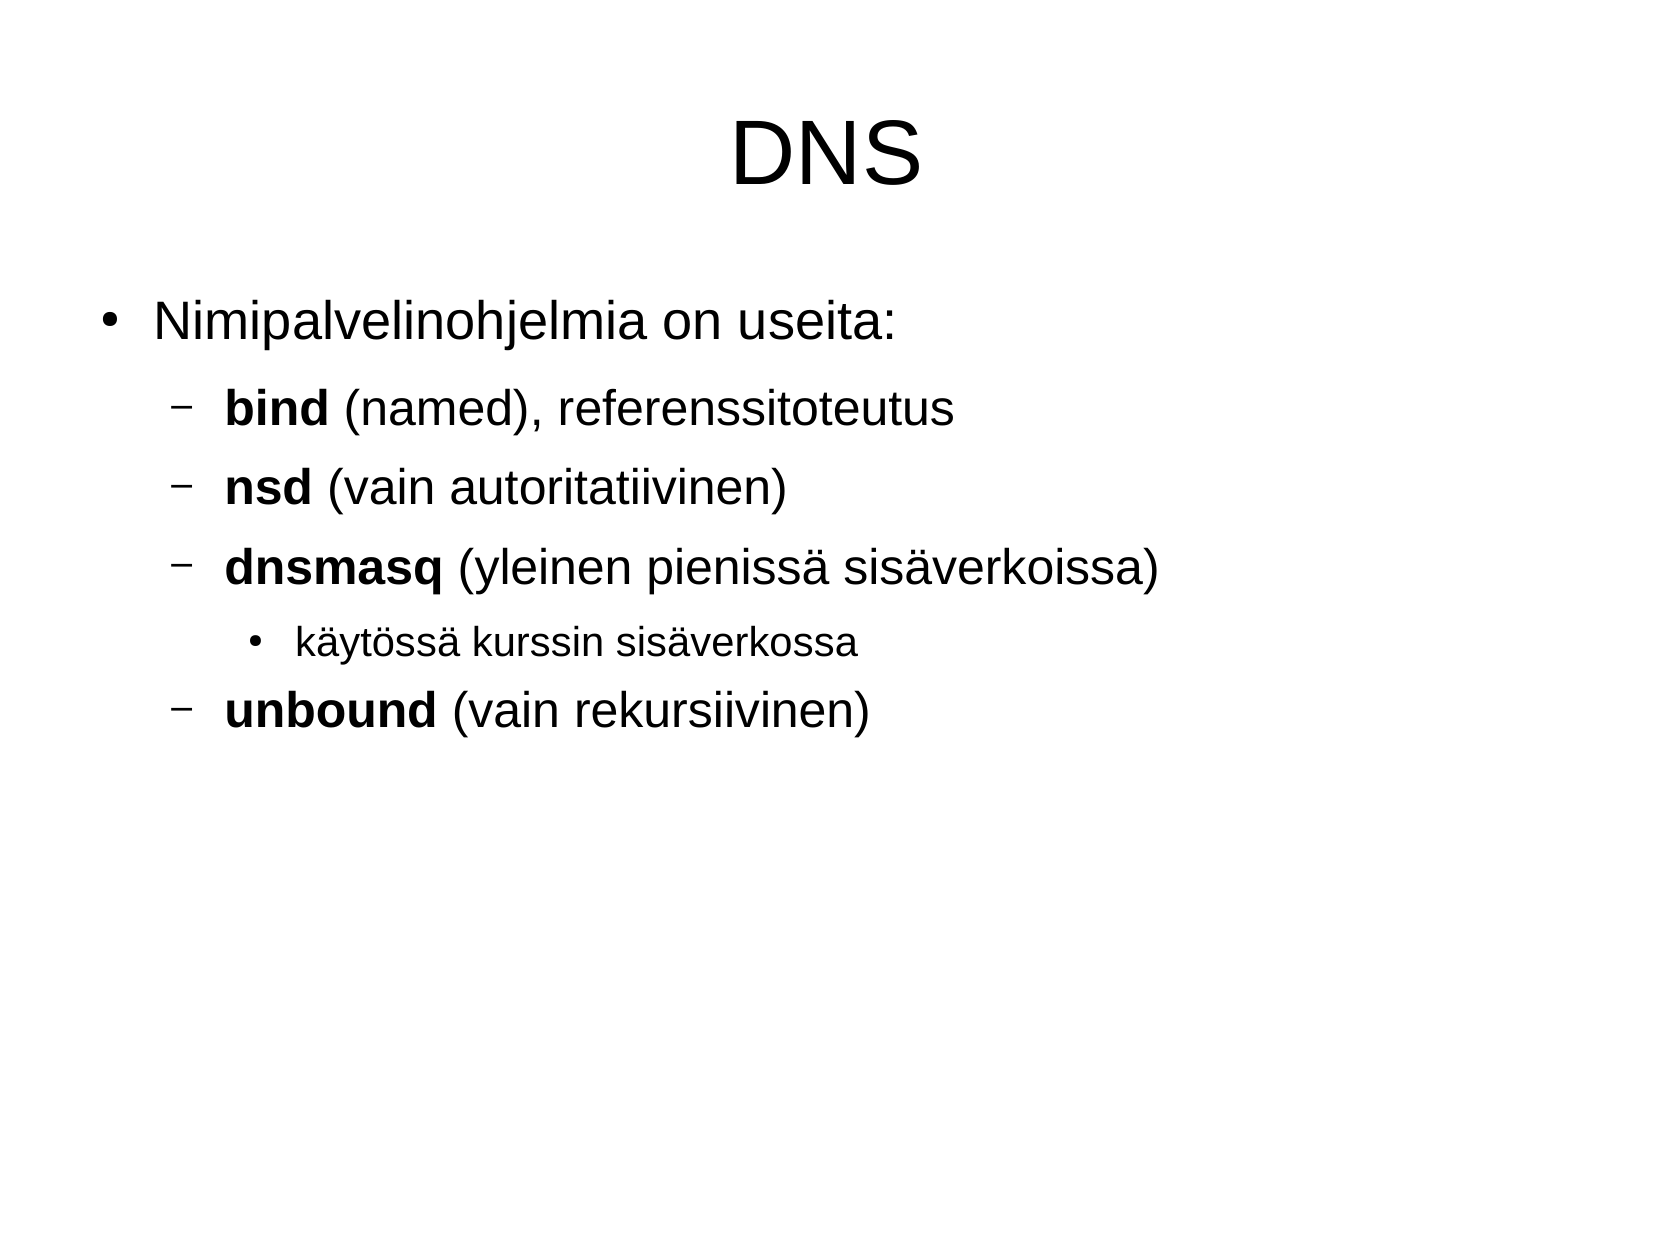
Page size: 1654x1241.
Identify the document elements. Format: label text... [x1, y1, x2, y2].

title DNS [82, 49, 1571, 257]
list Nimipalvelinohjelmia on useita: bind (named), referenssitoteutus nsd (vain autoritatiivinen) dnsmasq (yleinen pienissä sisäverkoissa) käytössä kurssin sisäverkossa unbound (vain rekursiivinen) [82, 290, 1571, 1010]
